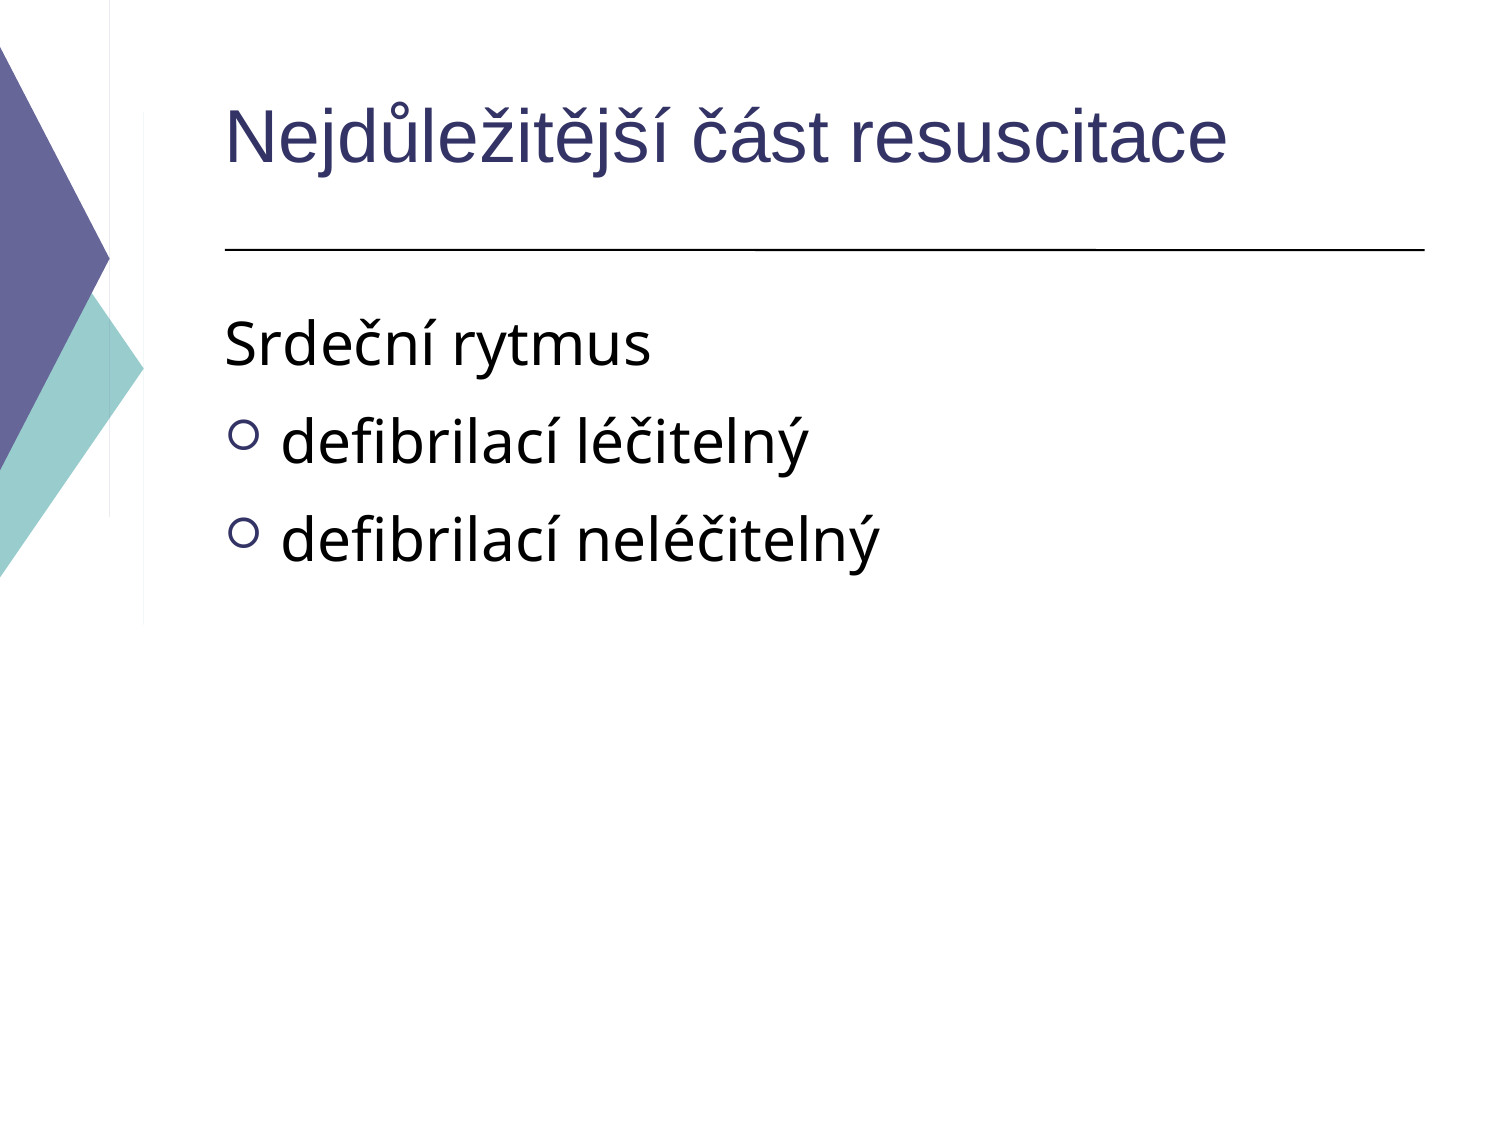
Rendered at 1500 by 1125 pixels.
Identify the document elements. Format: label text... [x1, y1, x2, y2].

list Srdeční rytmus defibrilací léčitelný defibrilací neléčitelný [224, 299, 1425, 975]
title Nejdůležitější část resuscitace [224, 41, 1425, 237]
